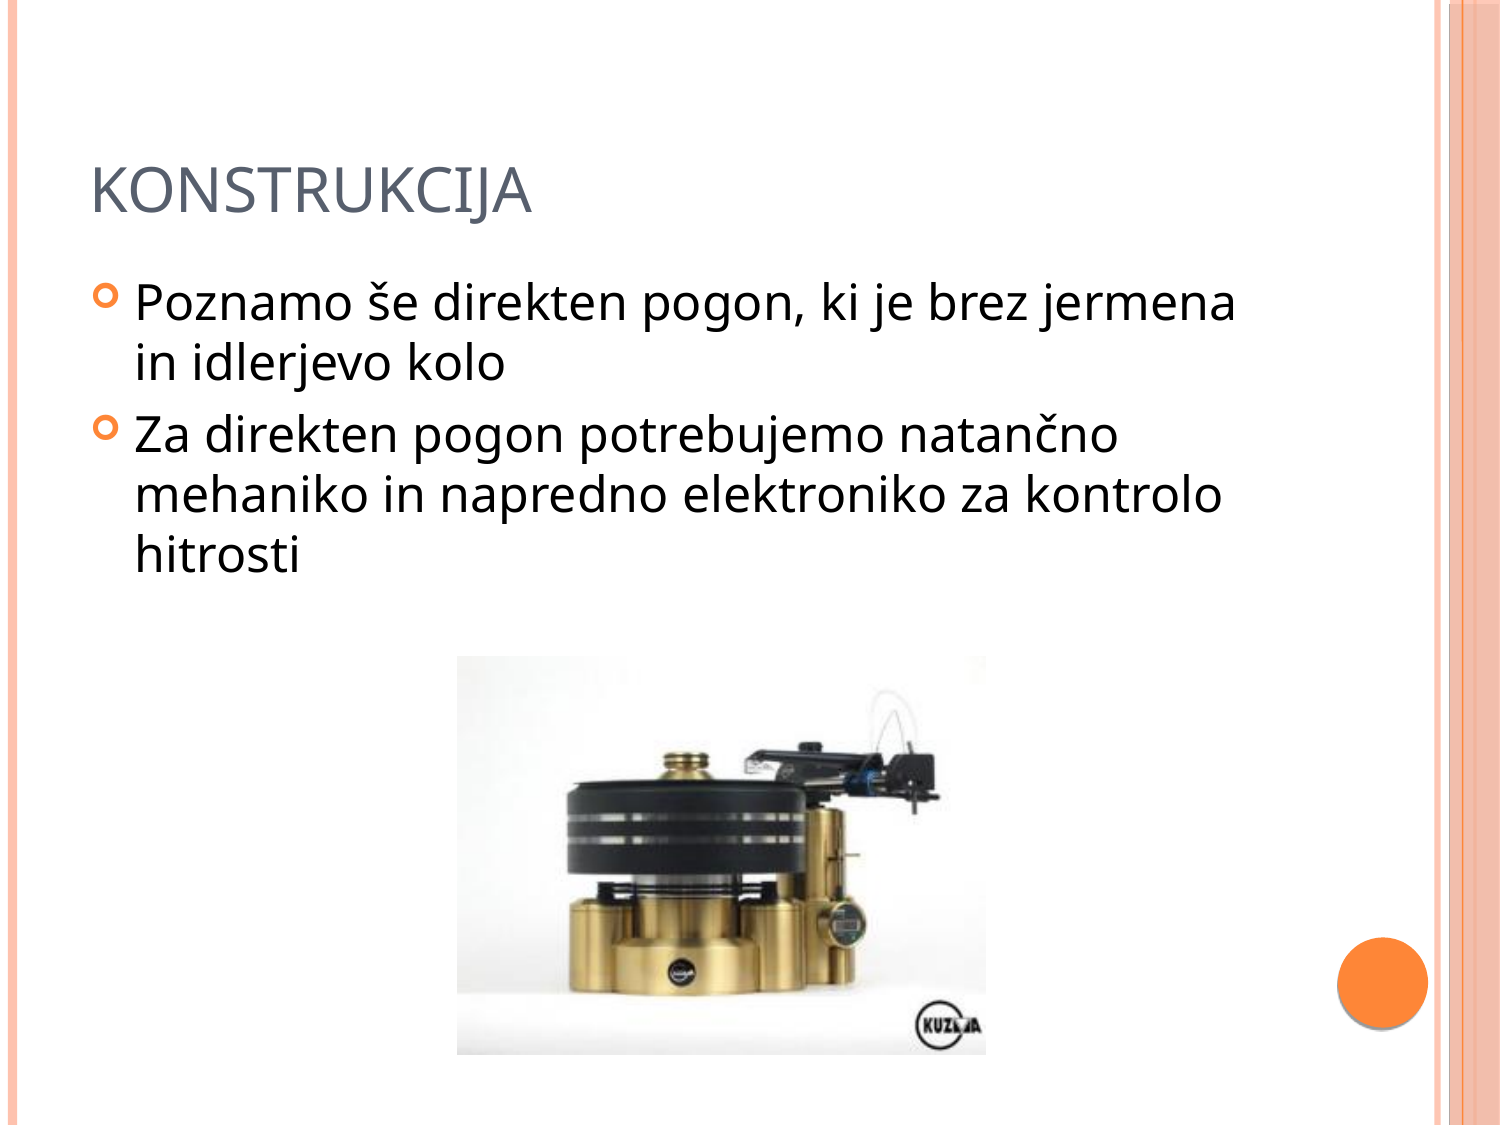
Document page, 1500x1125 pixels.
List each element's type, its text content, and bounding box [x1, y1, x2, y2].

title Konstrukcija [75, 45, 1300, 233]
list Poznamo še direkten pogon, ki je brez jermena in idlerjevo kolo Za direkten pogon potrebujemo natančno mehaniko in napredno elektroniko za kontrolo hitrosti [75, 262, 1300, 1062]
picture [457, 656, 986, 1055]
